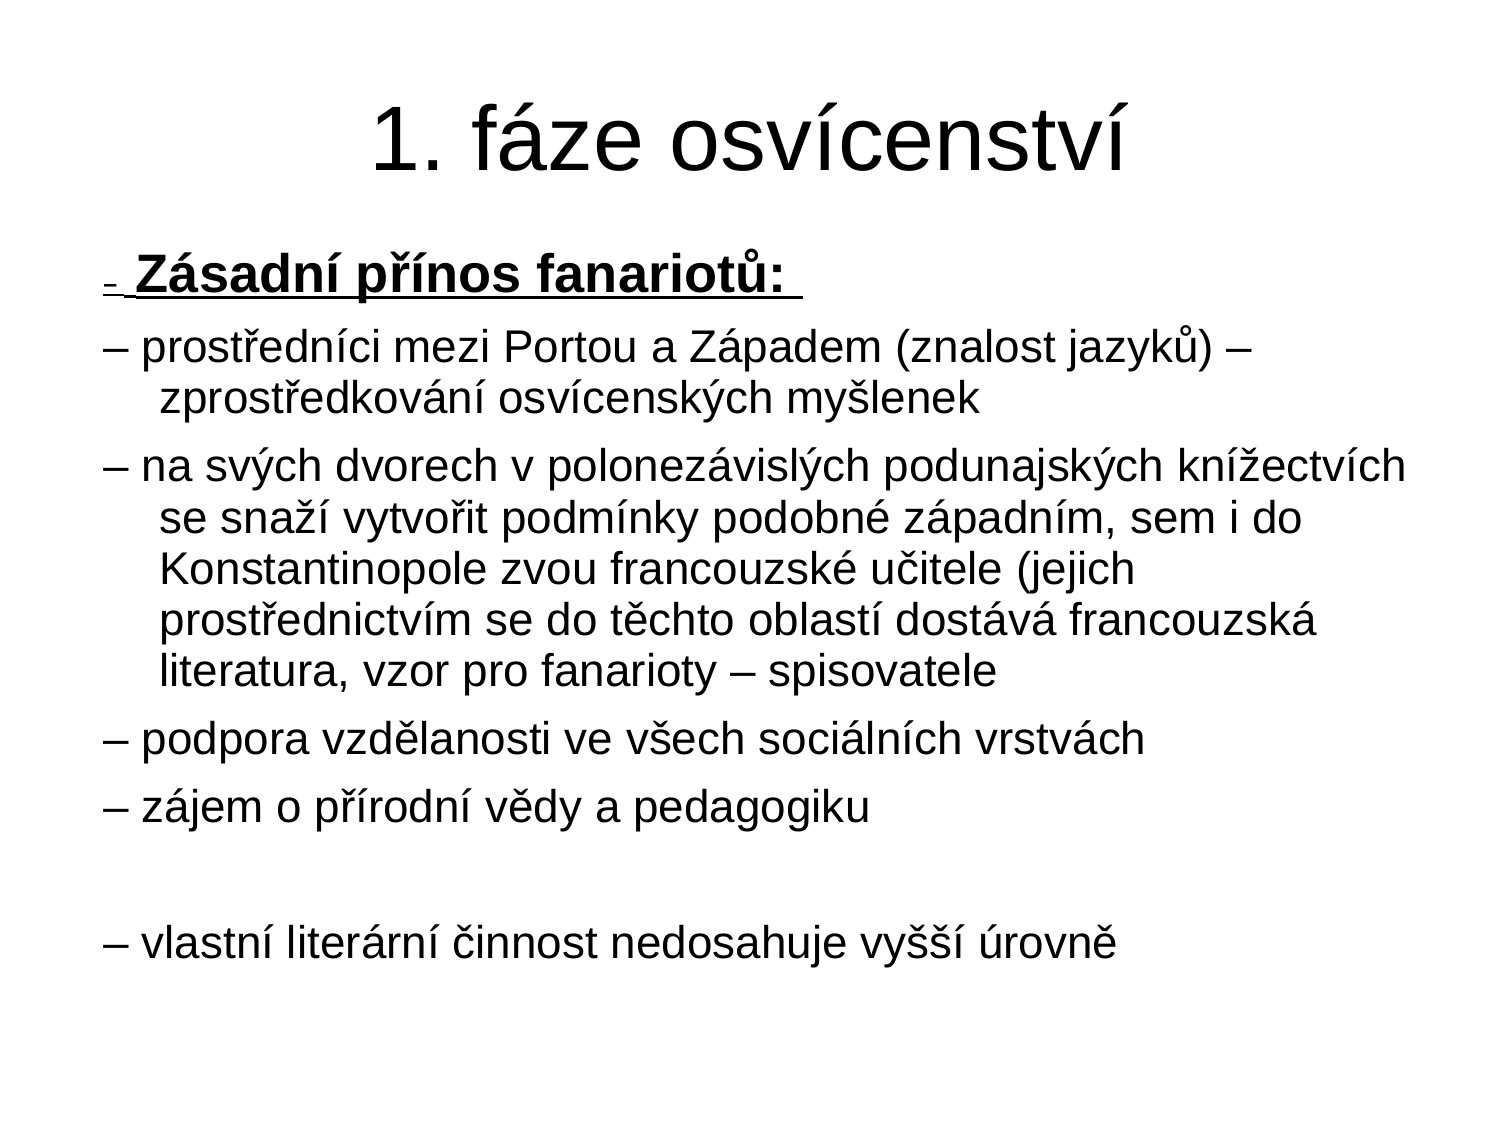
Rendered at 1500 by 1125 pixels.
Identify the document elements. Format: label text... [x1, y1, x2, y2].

list – Zásadní přínos fanariotů: – prostředníci mezi Portou a Západem (znalost jazyků) – zprostředkování osvícenských myšlenek – na svých dvorech v polonezávislých podunajských knížectvích se snaží vytvořit podmínky podobné západním, sem i do Konstantinopole zvou francouzské učitele (jejich prostřednictvím se do těchto oblastí dostává francouzská literatura, vzor pro fanarioty – spisovatele – podpora vzdělanosti ve všech sociálních vrstvách – zájem o přírodní vědy a pedagogiku – vlastní literární činnost nedosahuje vyšší úrovně [88, 236, 1439, 979]
title 1. fáze osvícenství [74, 20, 1425, 257]
